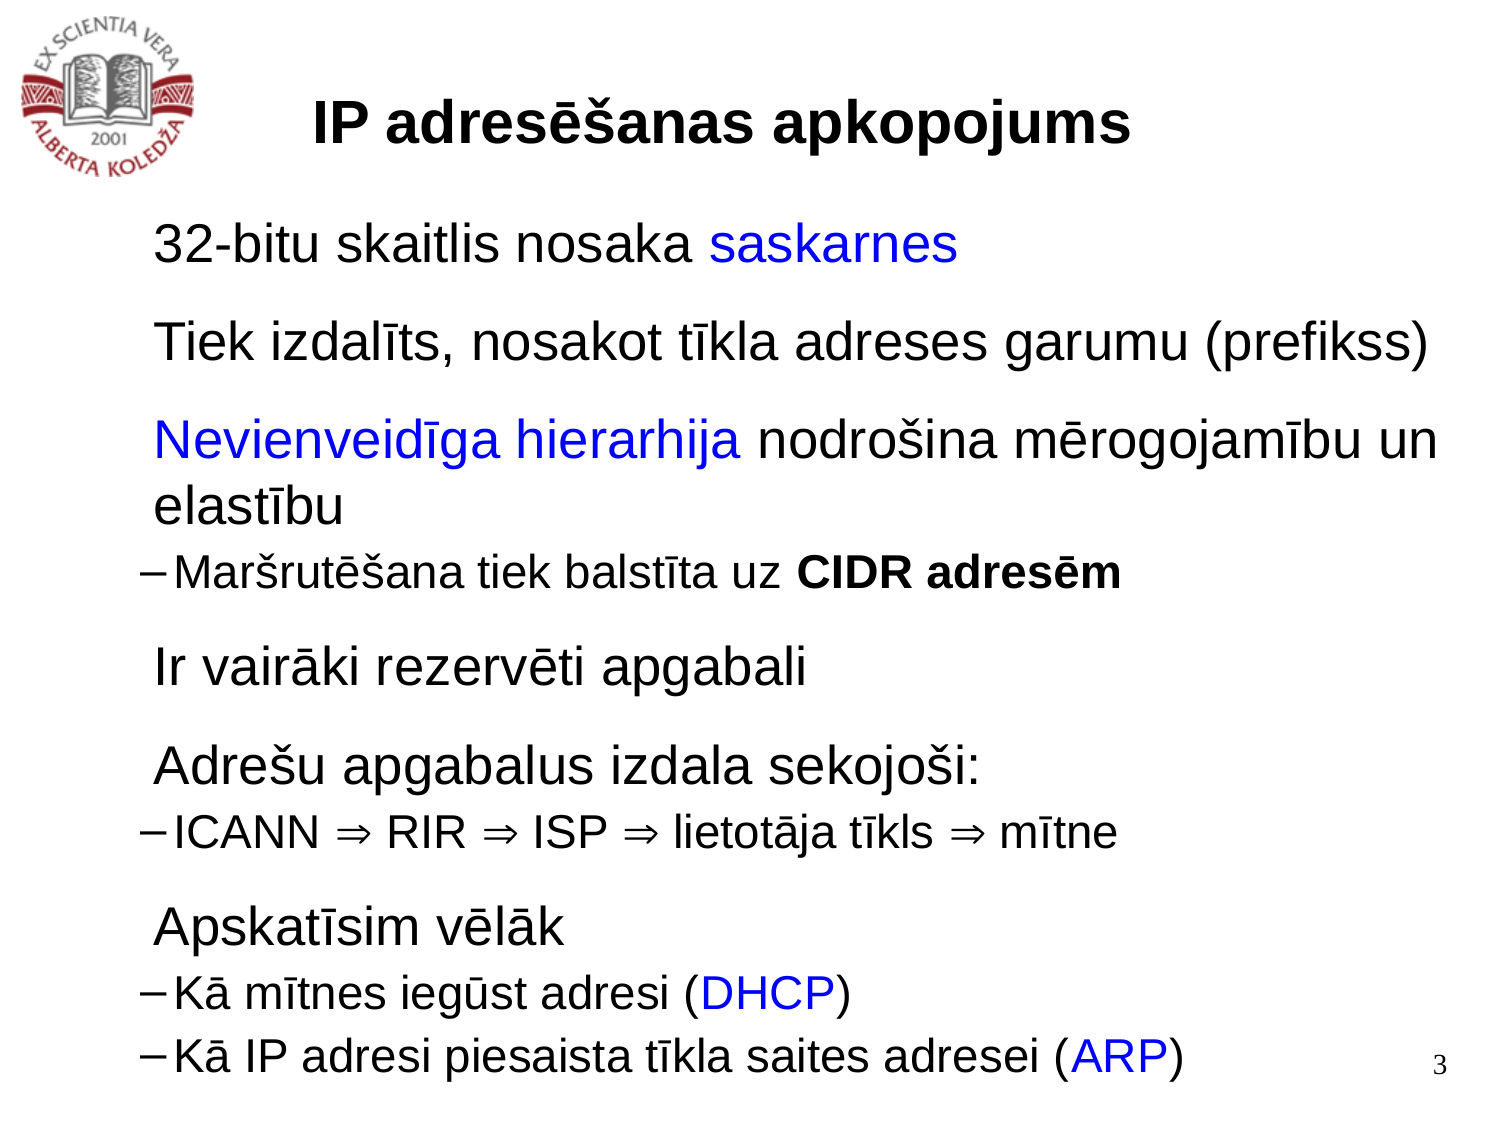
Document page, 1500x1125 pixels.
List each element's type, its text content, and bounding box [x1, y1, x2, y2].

title IP adresēšanas apkopojums [50, 62, 1374, 175]
list 32-bitu skaitlis nosaka saskarnes Tiek izdalīts, nosakot tīkla adreses garumu (prefikss) Nevienveidīga hierarhija nodrošina mērogojamību un elastību Maršrutēšana tiek balstīta uz CIDR adresēm Ir vairāki rezervēti apgabali Adrešu apgabalus izdala sekojoši: ICANN  RIR  ISP  lietotāja tīkls  mītne Apskatīsim vēlāk Kā mītnes iegūst adresi (DHCP) Kā IP adresi piesaista tīkla saites adresei (ARP) [74, 200, 1463, 1101]
picture [21, 16, 194, 177]
